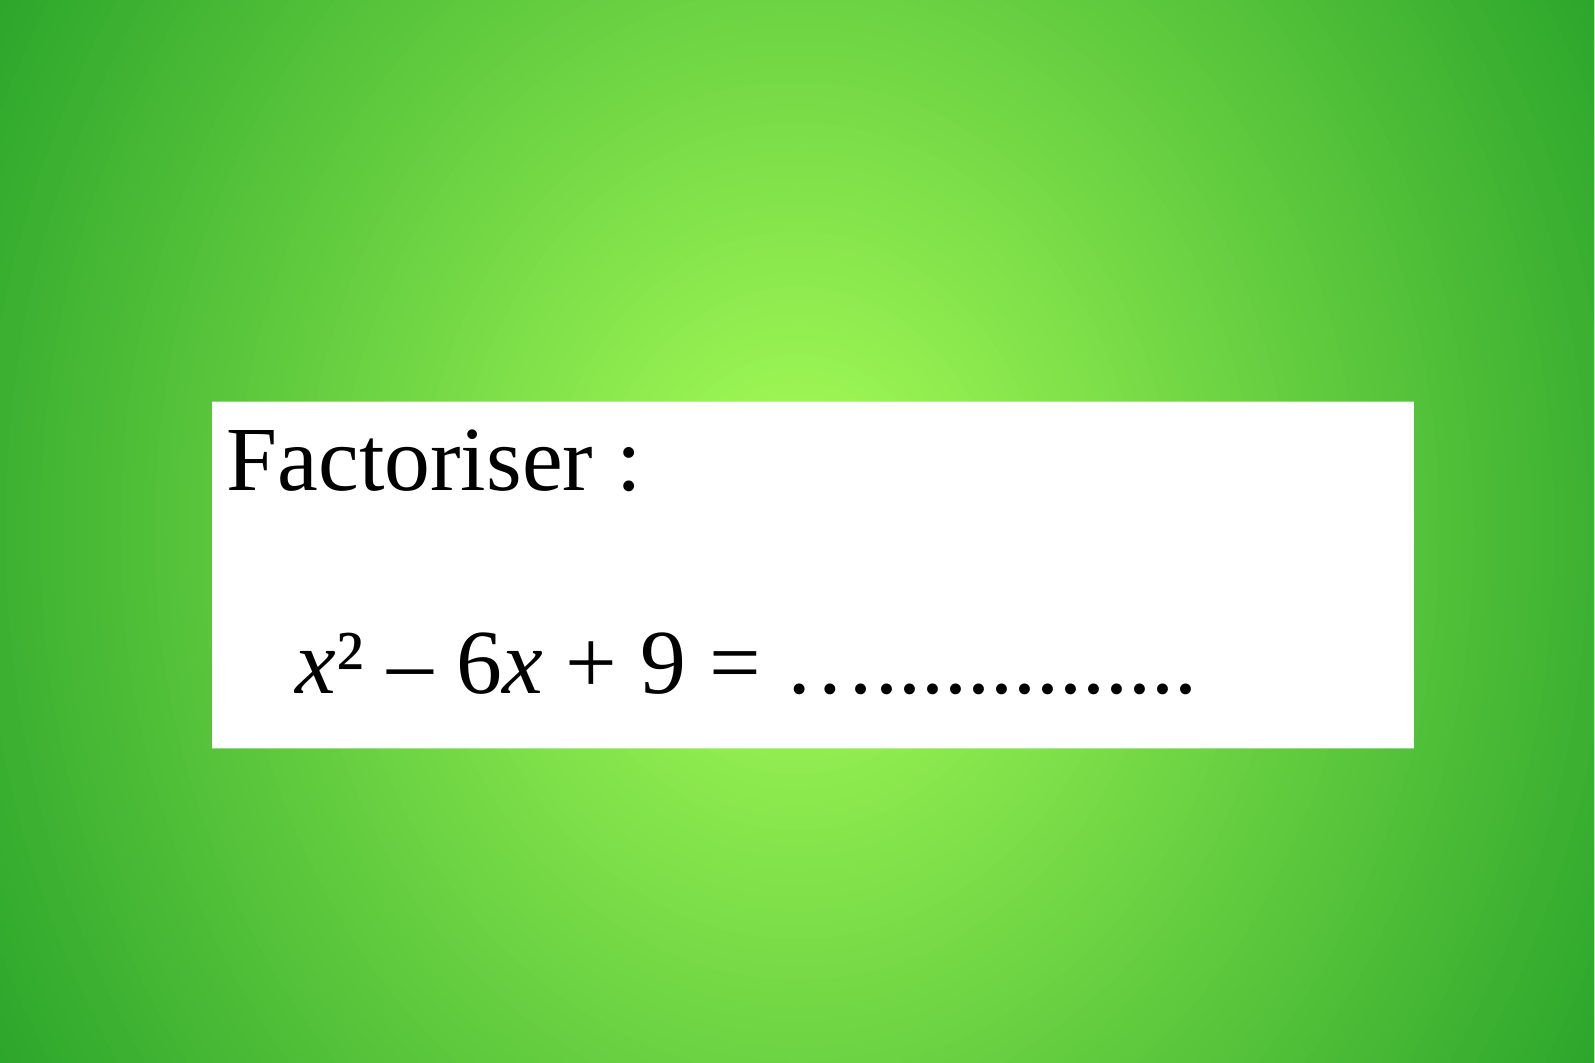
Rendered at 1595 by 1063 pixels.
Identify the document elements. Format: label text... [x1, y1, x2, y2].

text_box Factoriser : x² – 6x + 9 = ….............. [212, 401, 1414, 749]
picture [0, 0, 1595, 1063]
